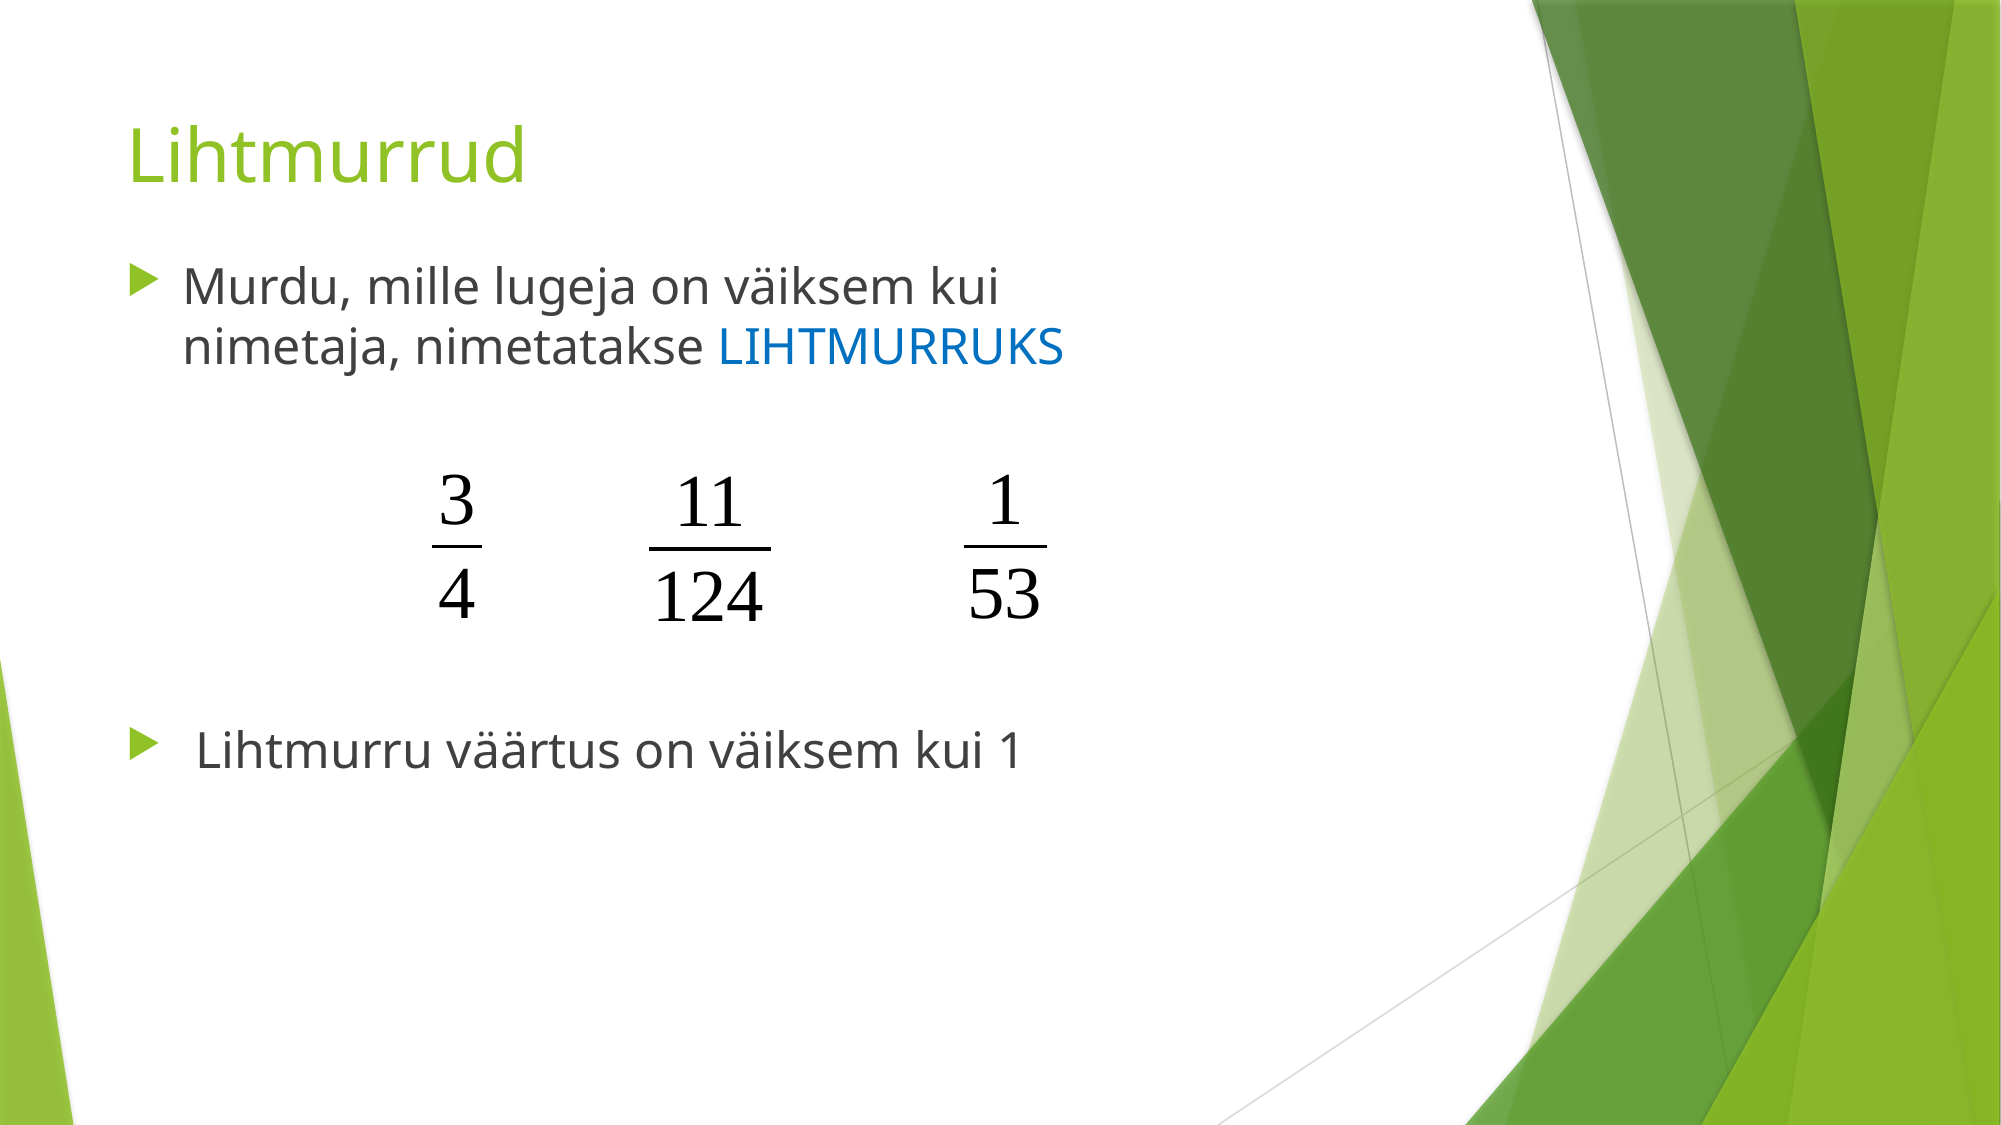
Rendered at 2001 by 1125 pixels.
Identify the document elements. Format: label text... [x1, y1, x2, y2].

title Lihtmurrud [111, 99, 1522, 317]
list Murdu, mille lugeja on väiksem kui nimetaja, nimetatakse LIHTMURRUKS Lihtmurru väärtus on väiksem kui 1 [111, 247, 1241, 1032]
chart [954, 458, 1057, 636]
chart [639, 460, 782, 638]
chart [422, 458, 493, 635]
